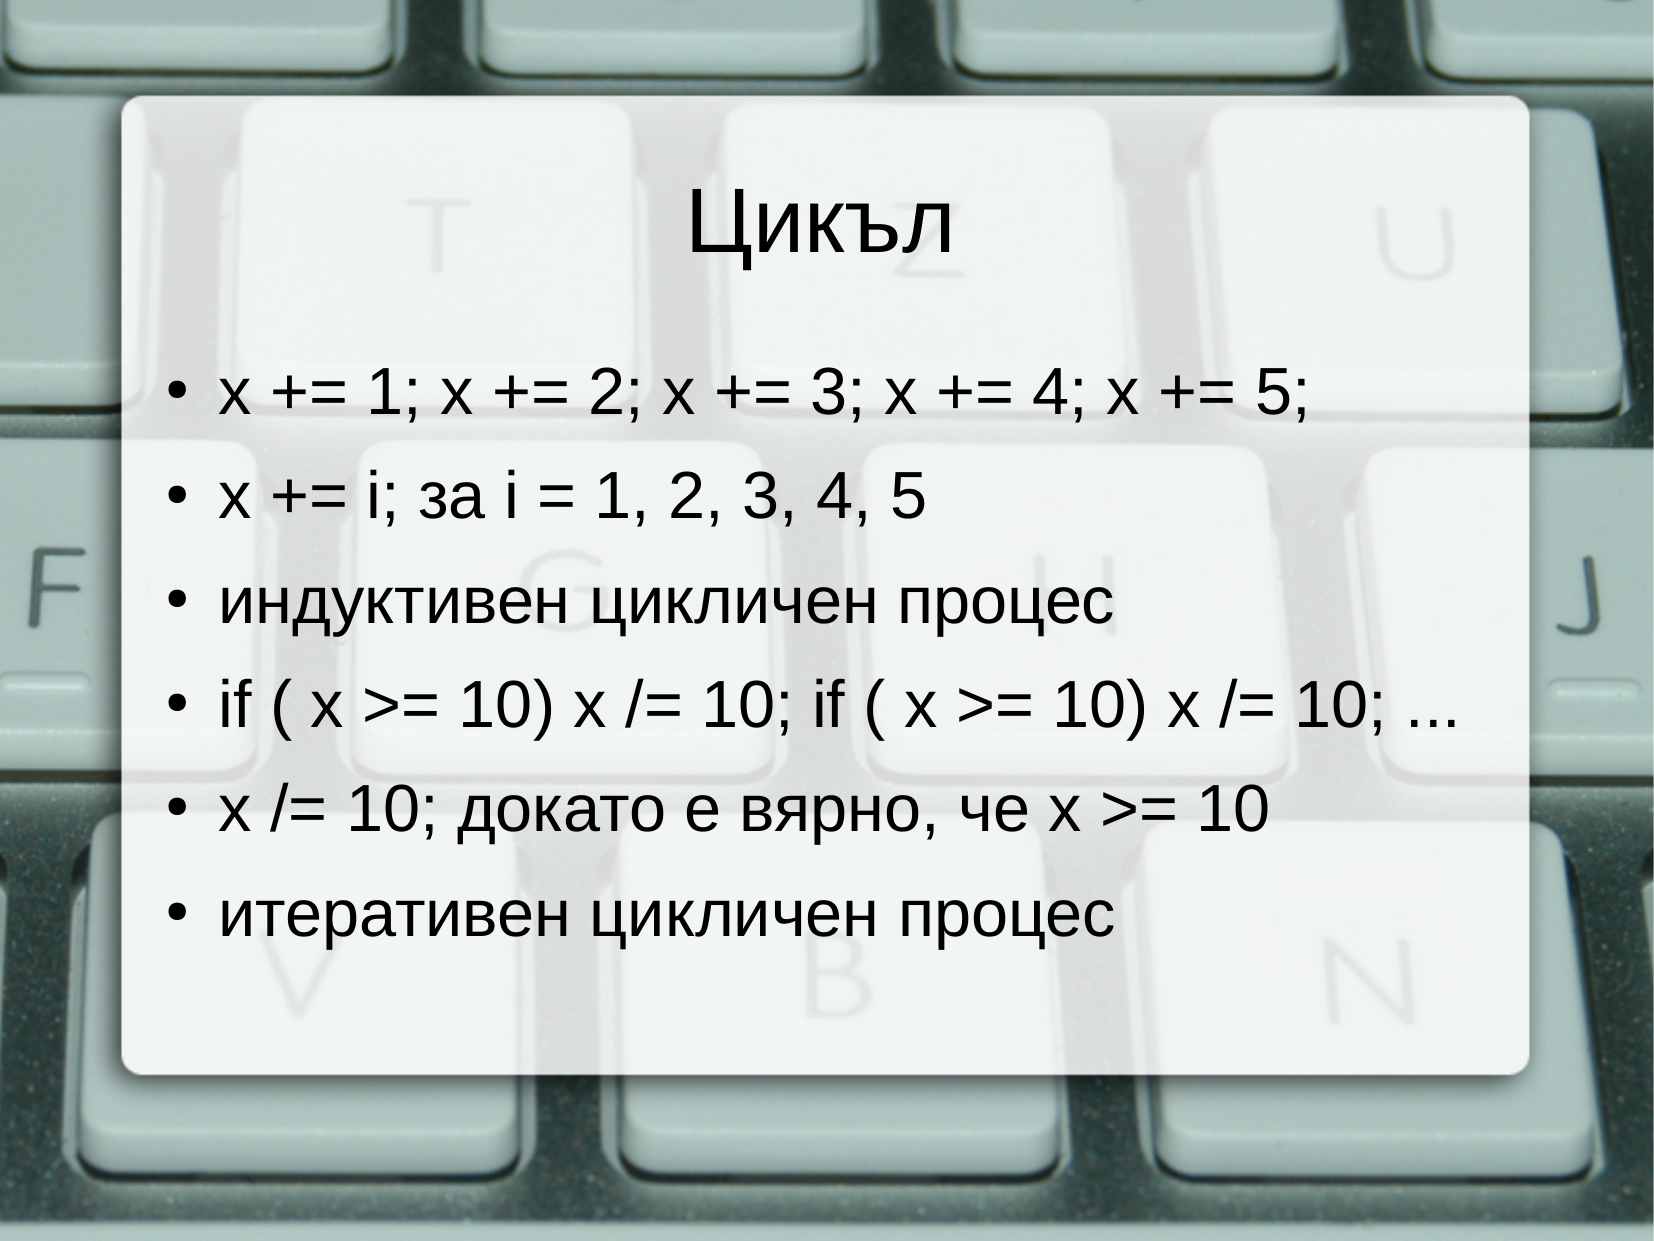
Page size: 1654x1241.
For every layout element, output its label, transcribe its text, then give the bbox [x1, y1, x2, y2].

title Цикъл [135, 117, 1506, 325]
list x += 1; x += 2; x += 3; x += 4; x += 5; x += i; за i = 1, 2, 3, 4, 5 индуктивен цикличен процес if ( x >= 10) x /= 10; if ( x >= 10) x /= 10; ... x /= 10; докато е вярно, че x >= 10 итеративен цикличен процес [147, 354, 1506, 1074]
picture [0, 0, 1654, 1241]
